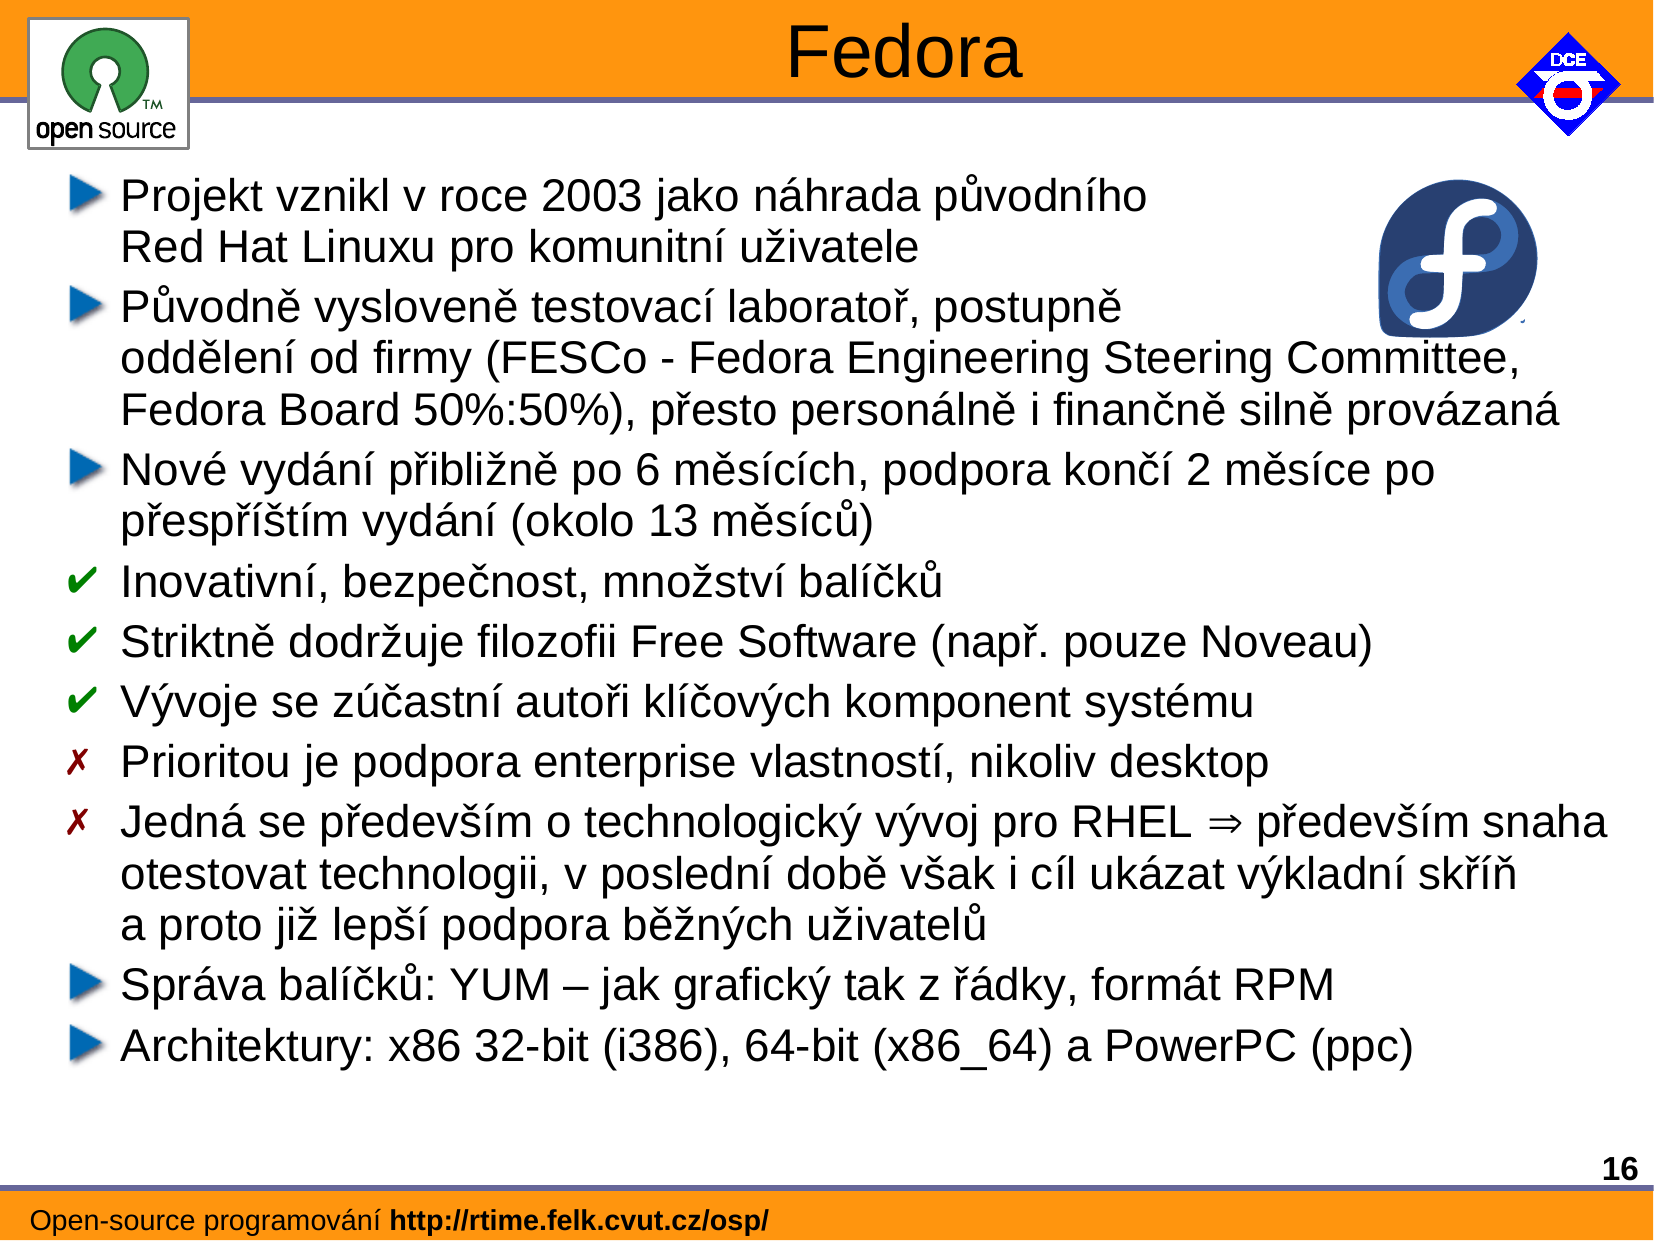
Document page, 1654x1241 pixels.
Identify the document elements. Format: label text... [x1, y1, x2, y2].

title Fedora [178, 4, 1631, 98]
text_box [1378, 179, 1538, 338]
list Projekt vznikl v roce 2003 jako náhrada původního Red Hat Linuxu pro komunitní uživatele Původně vysloveně testovací laboratoř, postupně oddělení od firmy (FESCo - Fedora Engineering Steering Committee, Fedora Board 50%:50%), přesto personálně i finančně silně provázaná Nové vydání přibližně po 6 měsících, podpora končí 2 měsíce po přespříštím vydání (okolo 13 měsíců) Inovativní, bezpečnost, množství balíčků Striktně dodržuje filozofii Free Software (např. pouze Noveau) Vývoje se zúčastní autoři klíčových komponent systému Prioritou je podpora enterprise vlastností, nikoliv desktop Jedná se především o technologický vývoj pro RHEL  především snaha otestovat technologii, v poslední době však i cíl ukázat výkladní skříň a proto již lepší podpora běžných uživatelů Správa balíčků: YUM – jak grafický tak z řádky, formát RPM Architektury: x86 32-bit (i386), 64-bit (x86_64) a PowerPC (ppc) [49, 169, 1613, 1163]
